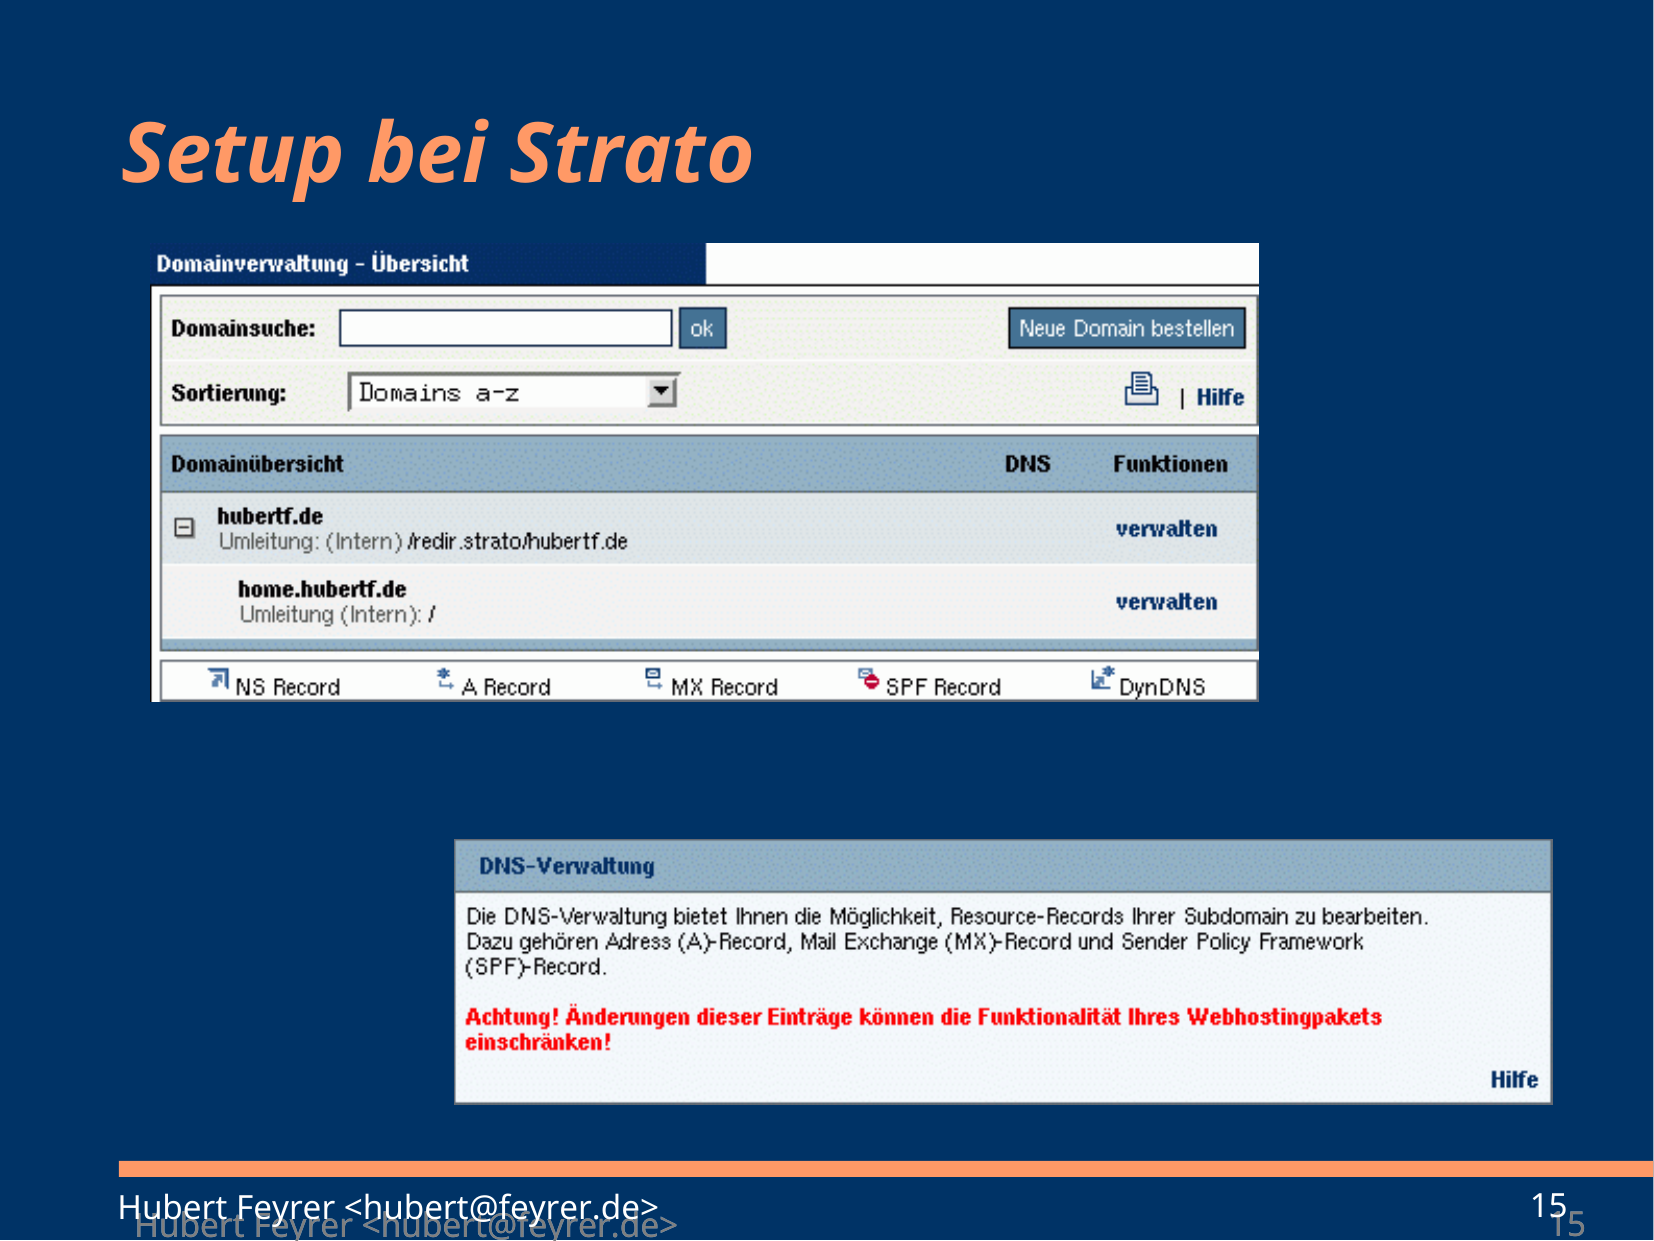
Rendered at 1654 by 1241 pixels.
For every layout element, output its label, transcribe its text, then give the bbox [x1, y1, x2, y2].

picture [454, 839, 1553, 1105]
title Setup bei Strato [121, 46, 1534, 254]
picture [150, 243, 1259, 702]
